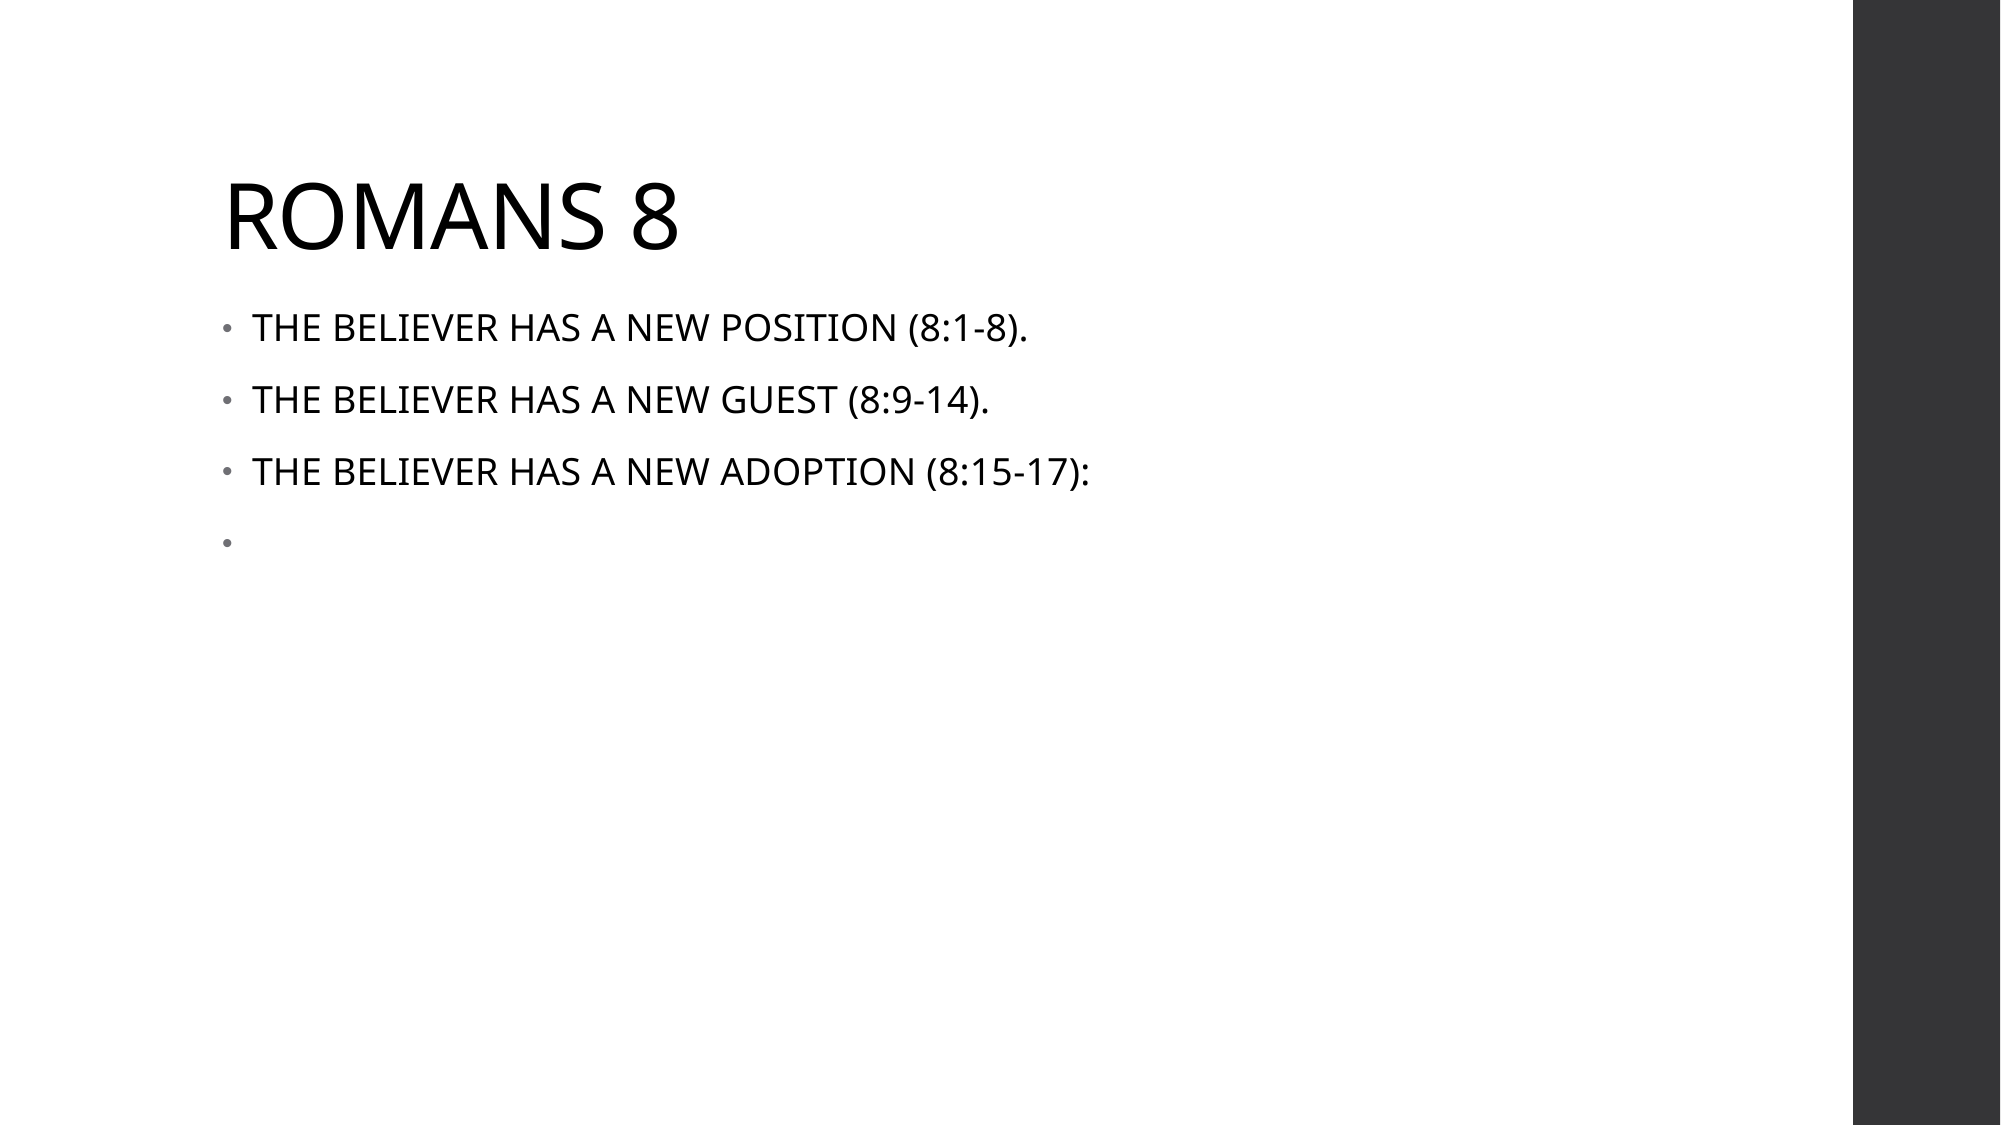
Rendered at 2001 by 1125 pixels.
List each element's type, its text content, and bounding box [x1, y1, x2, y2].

title ROMANS 8 [206, 60, 1797, 278]
list THE BELIEVER HAS A NEW POSITION (8:1-8). THE BELIEVER HAS A NEW GUEST (8:9-14). THE BELIEVER HAS A NEW ADOPTION (8:15-17): [206, 299, 1617, 1014]
